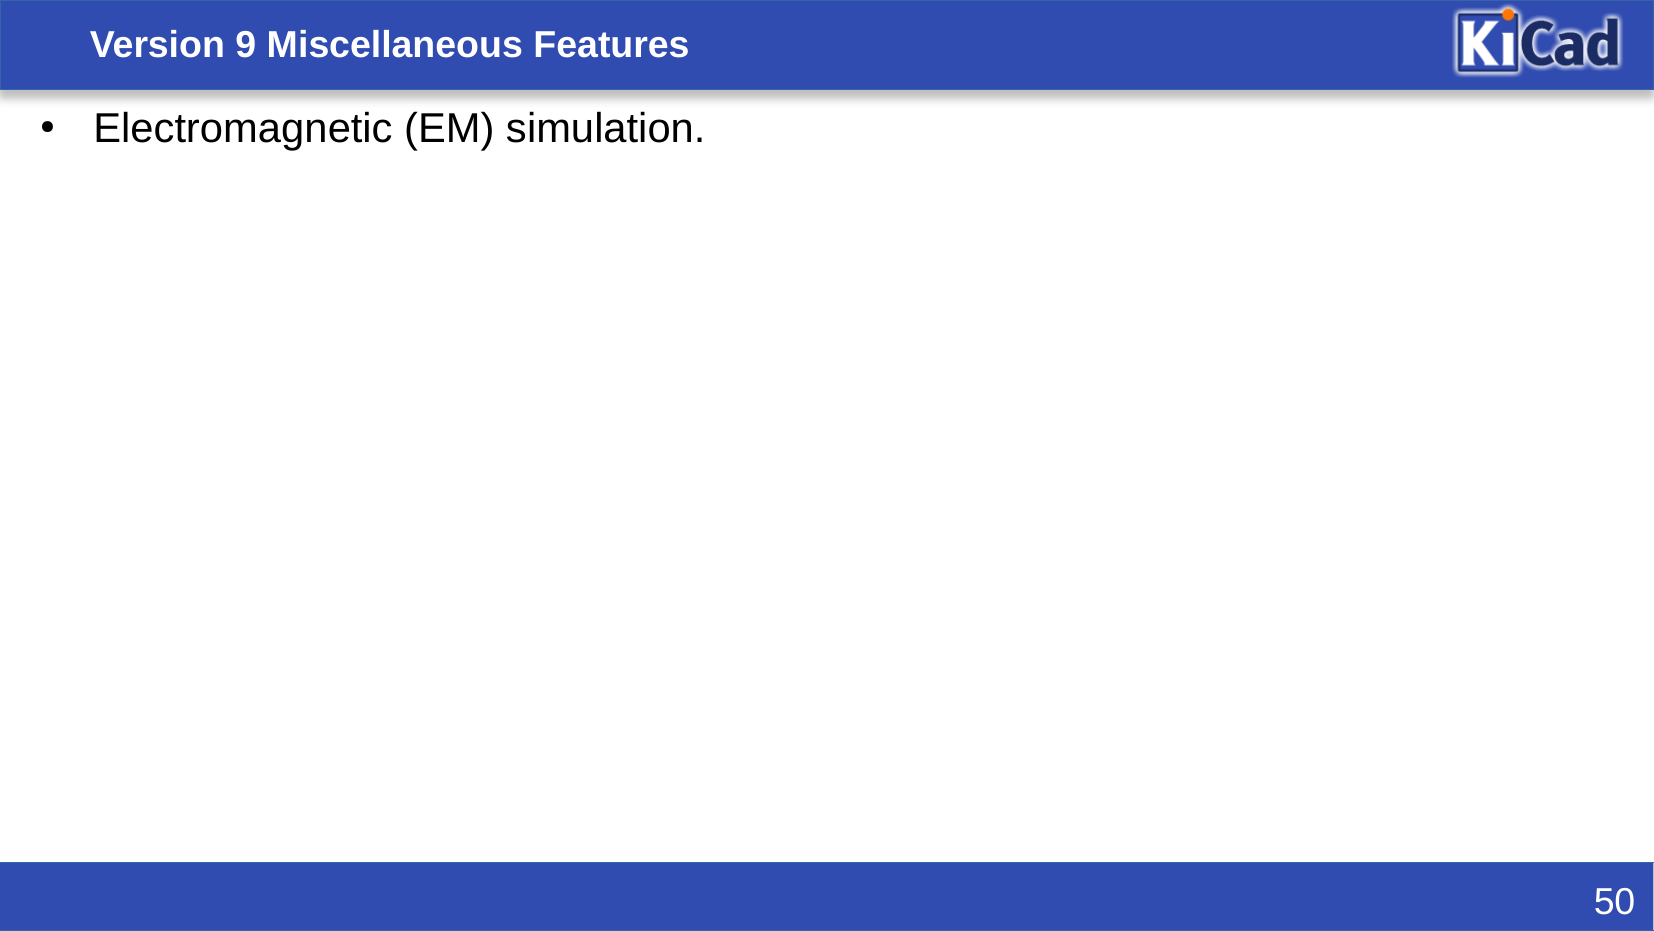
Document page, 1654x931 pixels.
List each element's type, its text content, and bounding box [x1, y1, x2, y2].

text_box Version 9 Miscellaneous Features [0, 0, 1412, 90]
text_box [0, 862, 1654, 931]
text_box <number> [1387, 873, 1651, 931]
picture [1412, 0, 1654, 92]
list Electromagnetic (EM) simulation. [22, 105, 848, 856]
